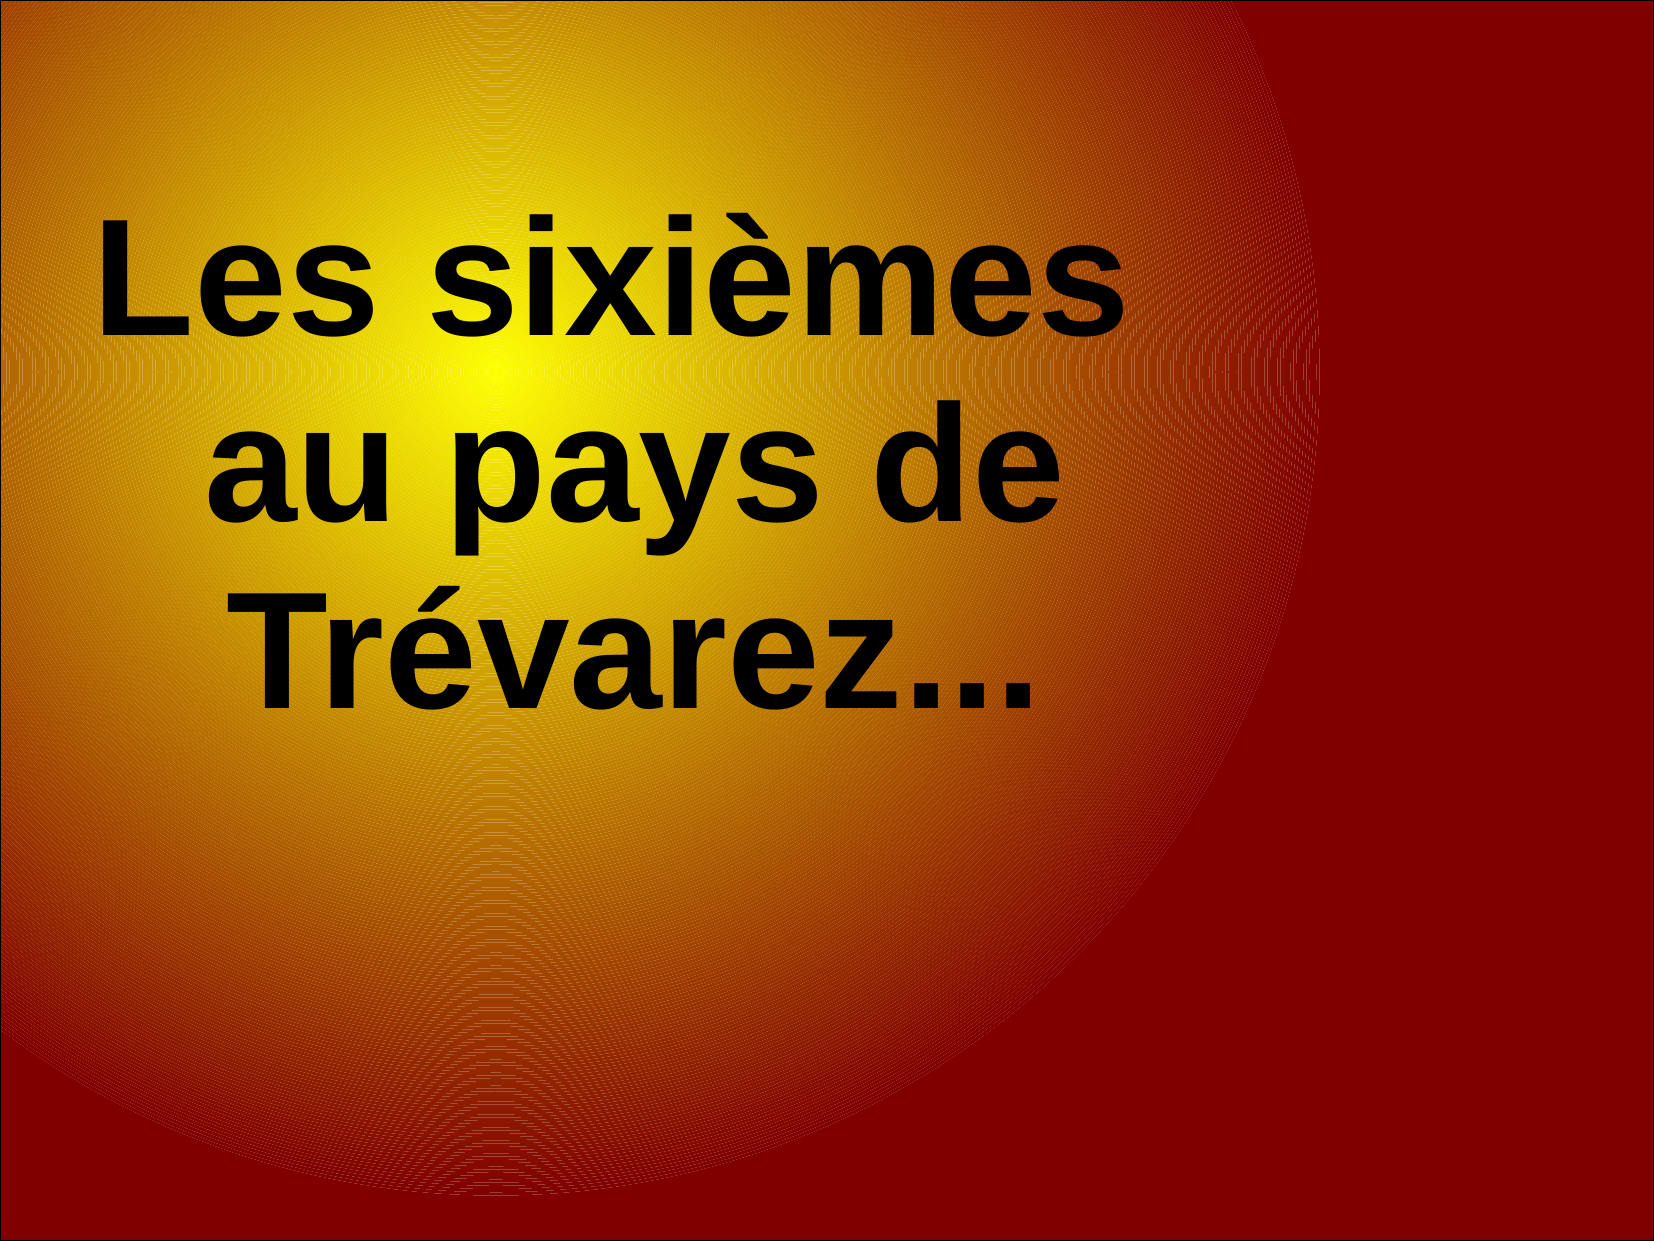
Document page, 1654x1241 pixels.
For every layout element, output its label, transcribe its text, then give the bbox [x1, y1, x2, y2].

text_box Les sixièmes au pays de Trévarez... [0, 177, 1270, 928]
text_box [0, 0, 1654, 1241]
